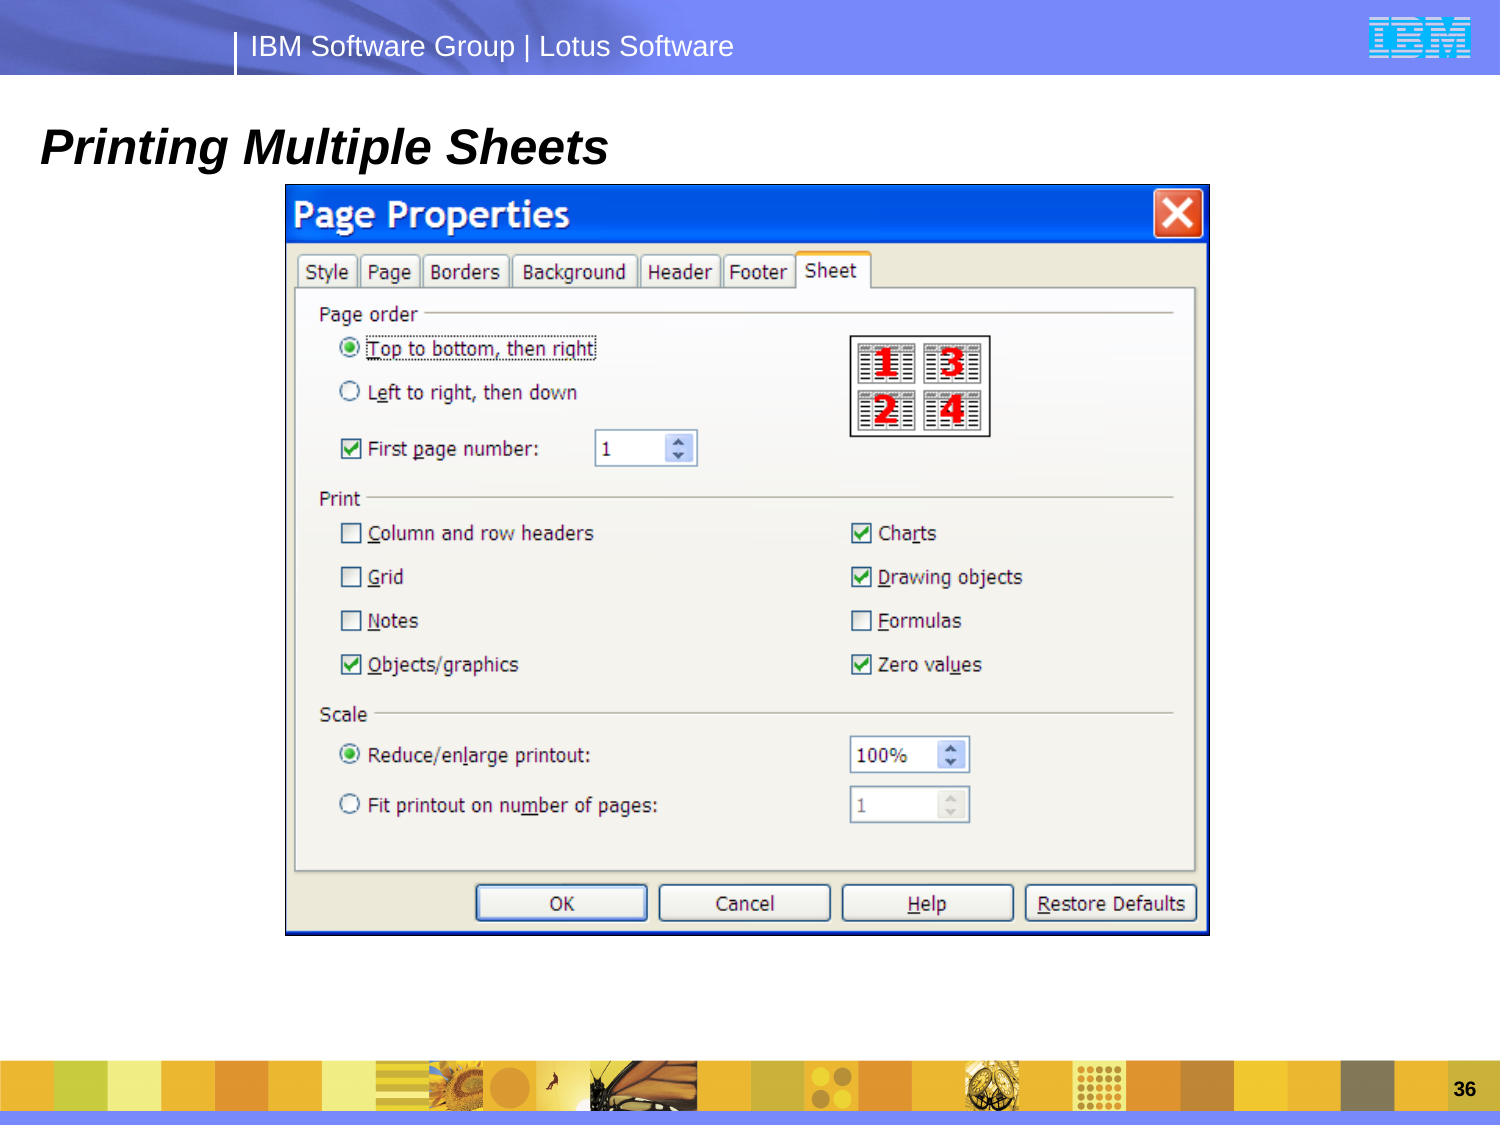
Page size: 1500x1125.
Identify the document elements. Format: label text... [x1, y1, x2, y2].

picture [285, 184, 1210, 936]
title Printing Multiple Sheets [25, 114, 1378, 197]
picture [0, 1060, 1500, 1111]
picture [0, 0, 1500, 75]
